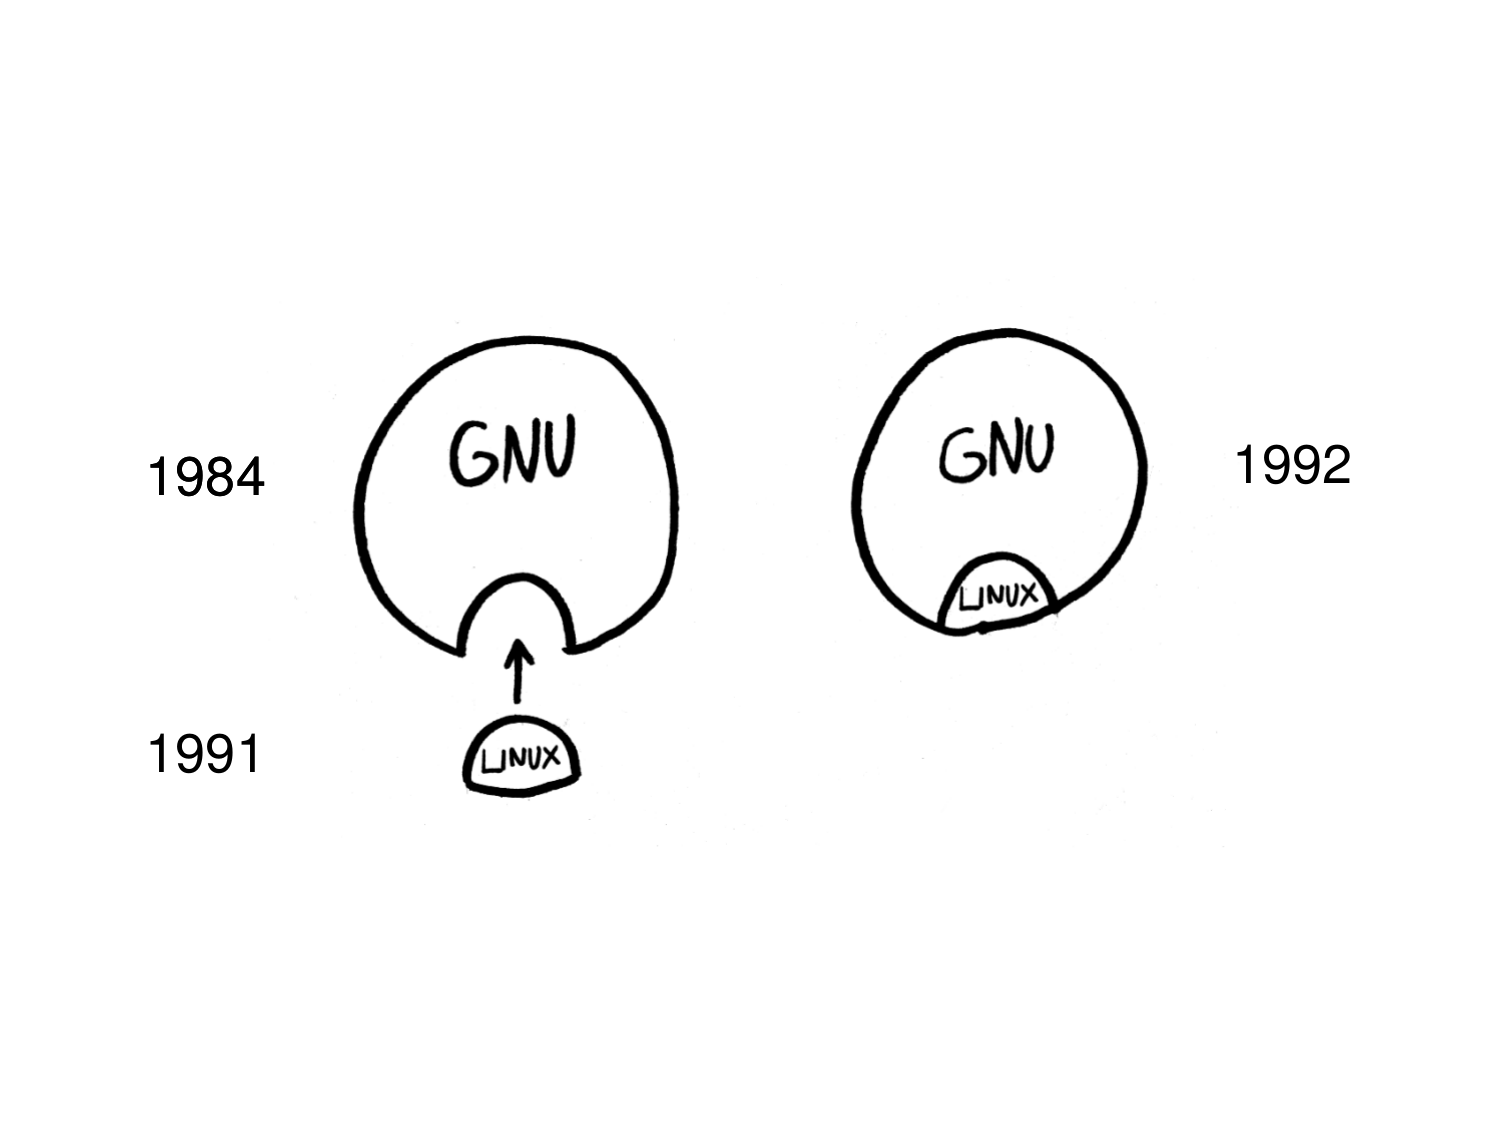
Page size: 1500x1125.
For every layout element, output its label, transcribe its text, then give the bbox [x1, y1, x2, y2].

text_box 1991 [71, 715, 342, 799]
text_box 1992 [1157, 425, 1428, 510]
text_box 1984 [71, 437, 342, 522]
picture [258, 276, 1242, 849]
